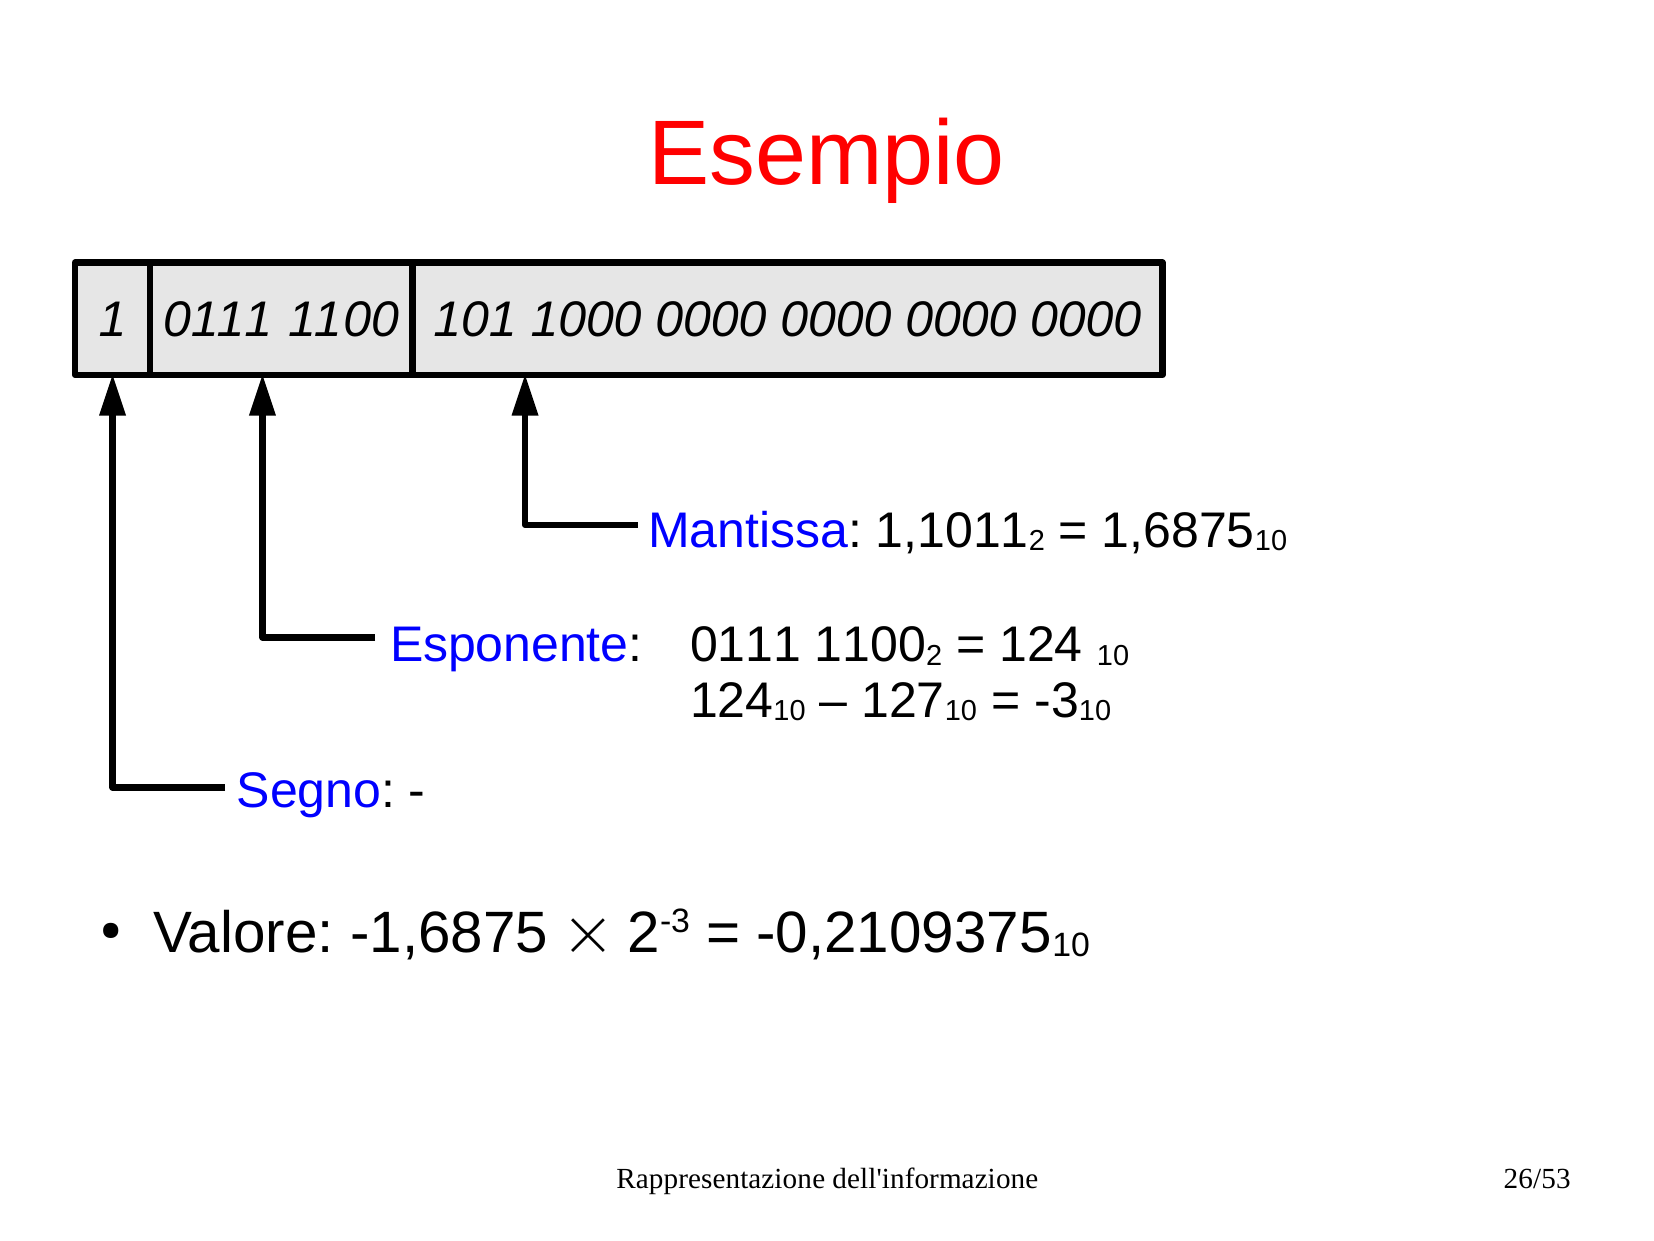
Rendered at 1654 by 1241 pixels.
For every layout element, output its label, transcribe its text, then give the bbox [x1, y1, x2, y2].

text_box Esponente: 0111 11002 = 124 10 12410 – 12710 = -310 [390, 616, 1223, 762]
text_box 101 1000 0000 0000 0000 0000 [412, 262, 1163, 376]
text_box Mantissa: 1,10112 = 1,687510 [648, 502, 1333, 577]
text_box Segno: - [236, 761, 439, 819]
title Esempio [82, 49, 1571, 257]
text_box 0111 1100 [150, 262, 412, 376]
text_box 1 [75, 262, 150, 376]
list Valore: -1,6875 ´ 2-3 = -0,210937510 [82, 900, 1571, 1126]
